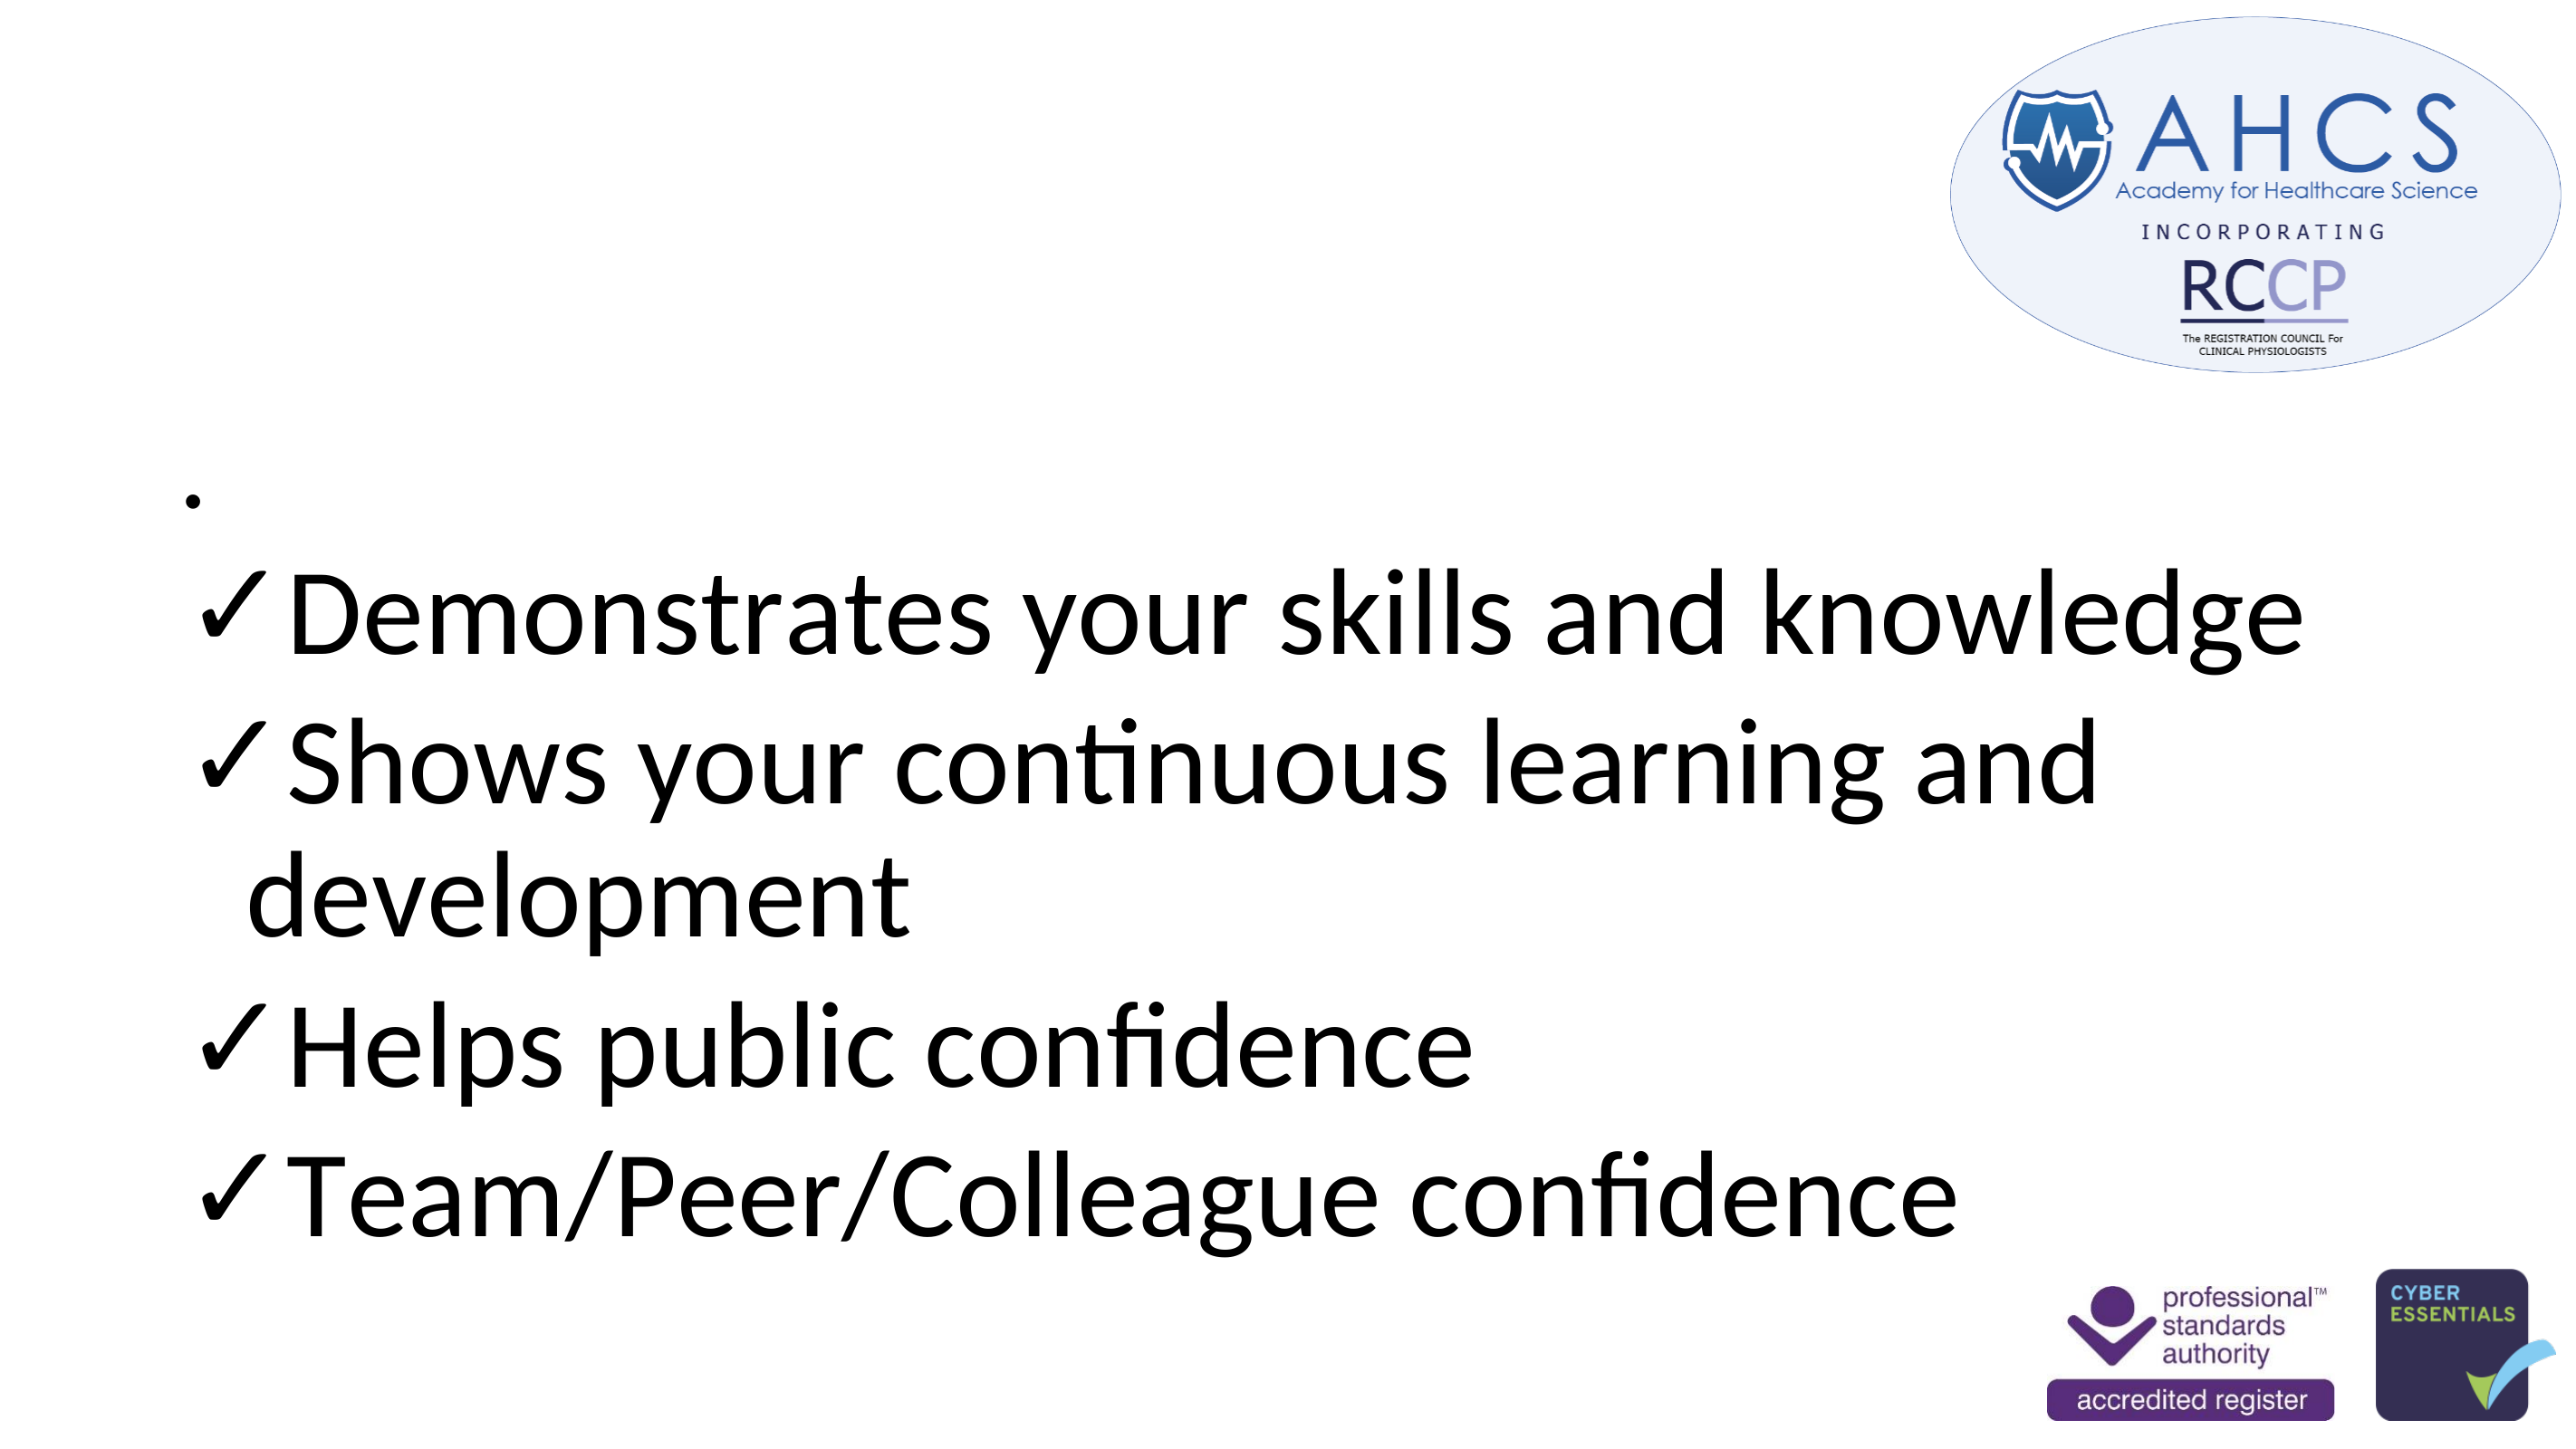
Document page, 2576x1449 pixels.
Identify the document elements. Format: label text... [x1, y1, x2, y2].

list Demonstrates your skills and knowledge Shows your continuous learning and development Helps public confidence Team/Peer/Colleague confidence [26, 165, 2250, 1085]
